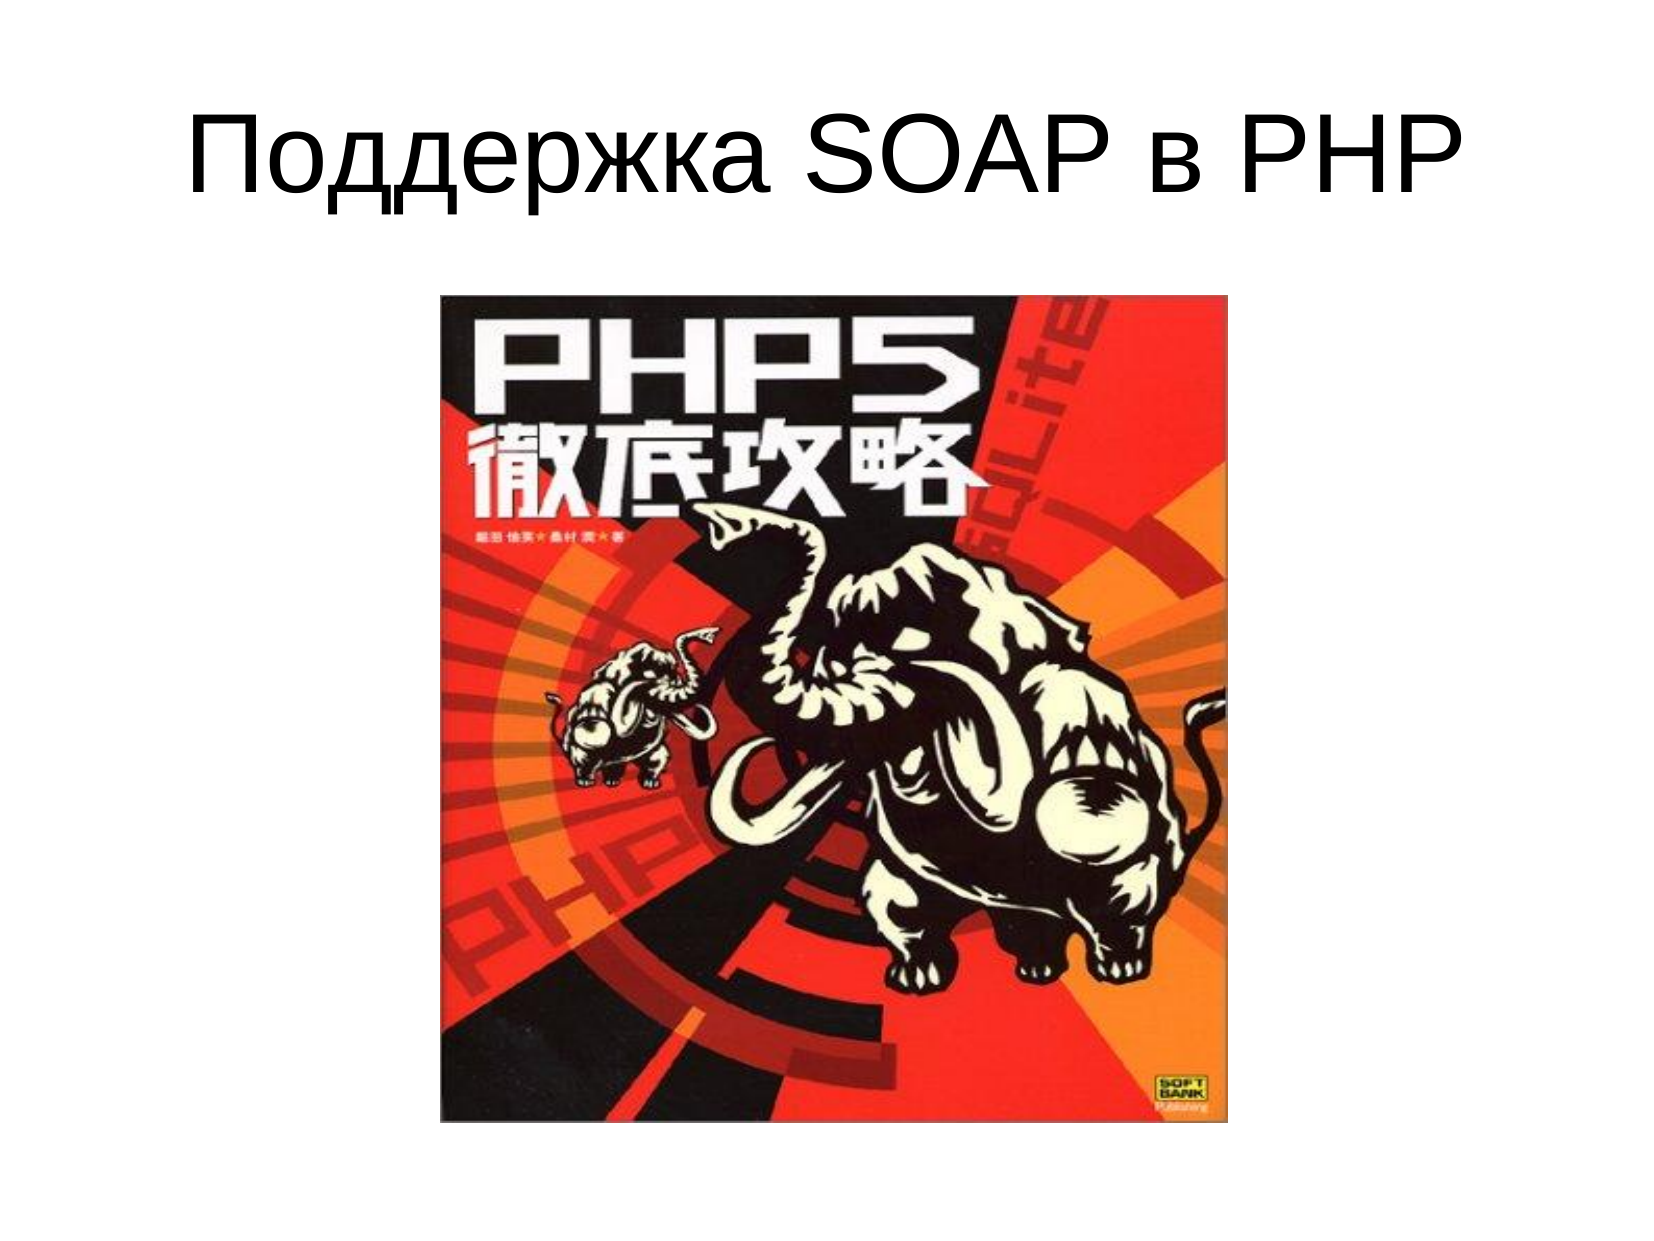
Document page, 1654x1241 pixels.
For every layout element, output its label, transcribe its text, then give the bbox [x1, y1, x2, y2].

picture [440, 295, 1228, 1123]
title Поддержка SOAP в PHP [82, 49, 1571, 257]
